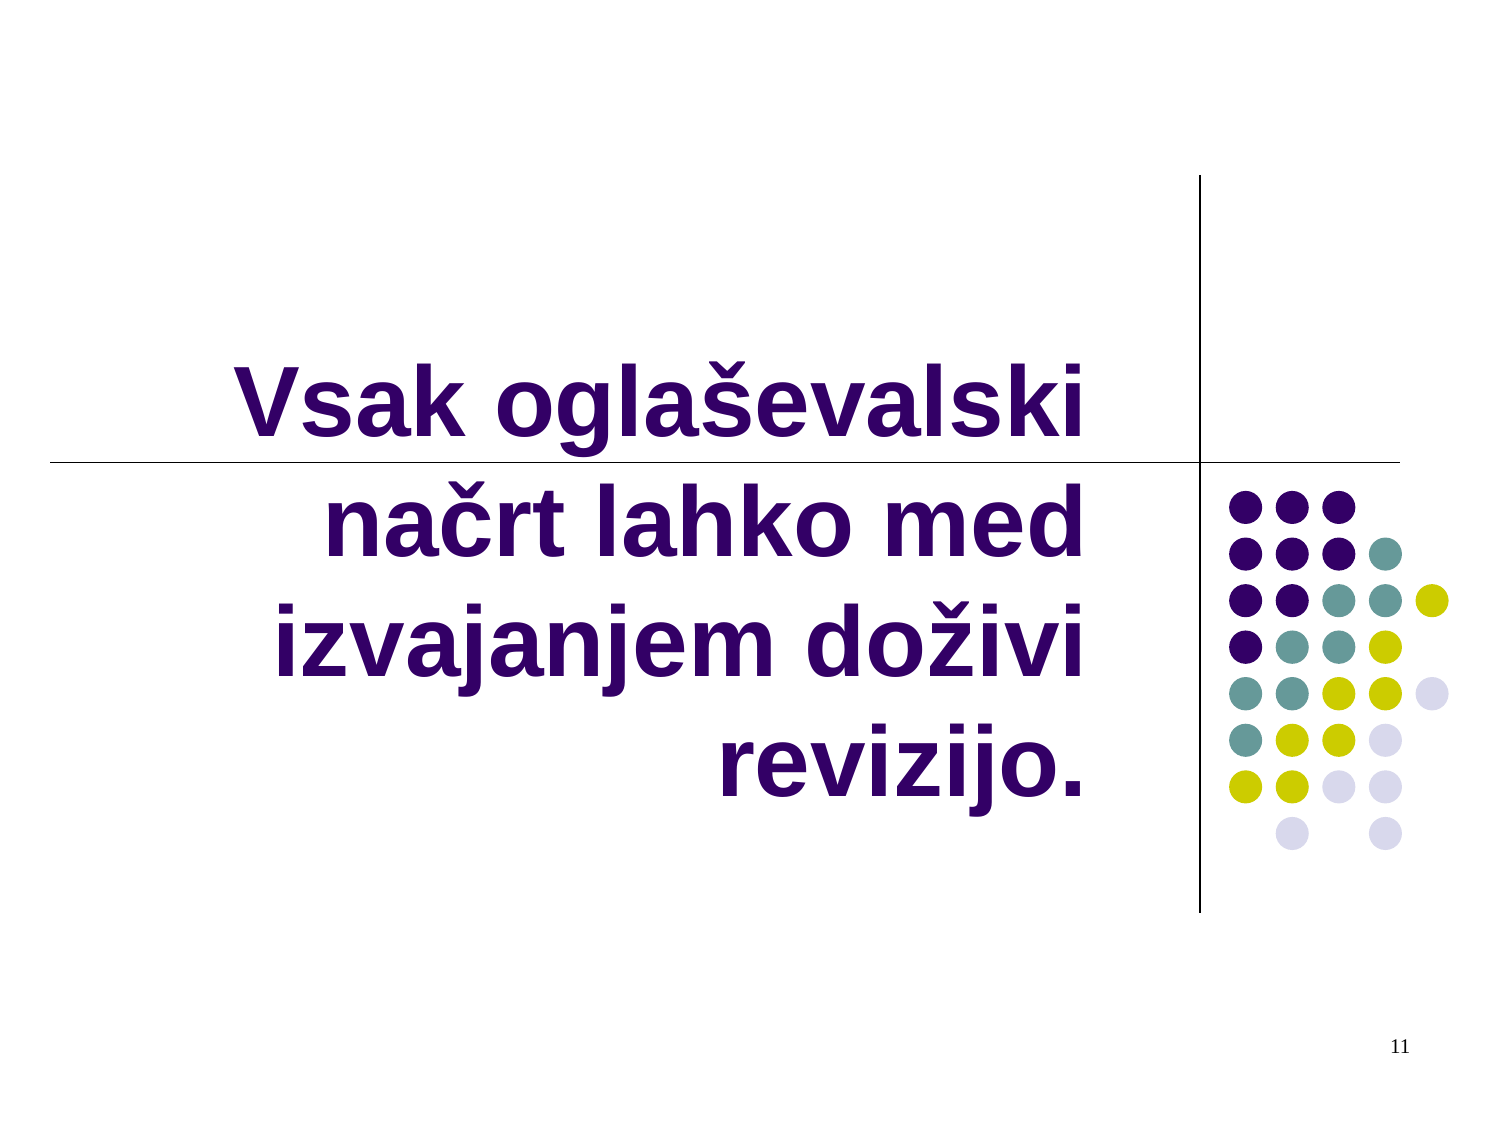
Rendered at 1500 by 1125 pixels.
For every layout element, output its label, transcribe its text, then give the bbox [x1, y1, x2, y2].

title Vsak oglaševalski načrt lahko med izvajanjem doživi revizijo. [53, 329, 1103, 825]
